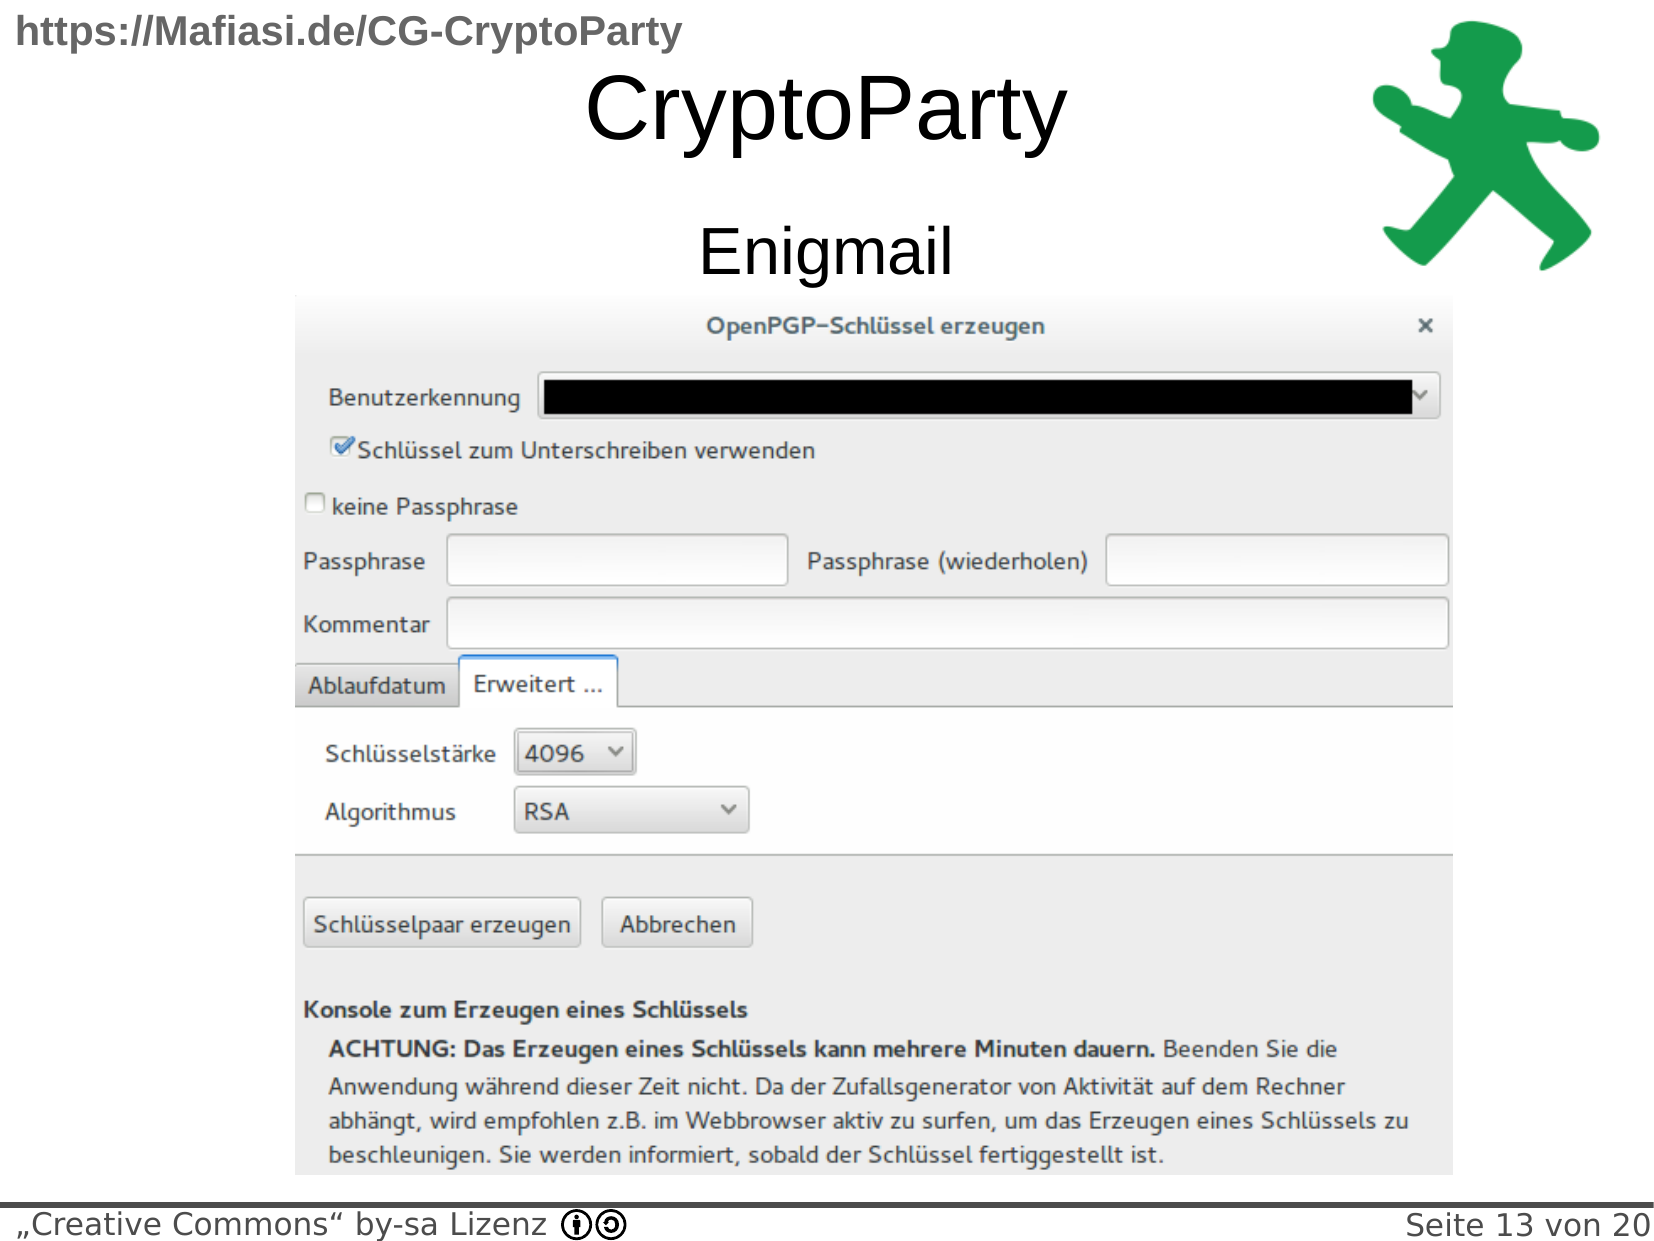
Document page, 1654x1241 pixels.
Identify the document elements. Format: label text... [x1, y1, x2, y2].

picture [295, 295, 1453, 1175]
picture [1317, 0, 1654, 313]
text_box Enigmail [37, 206, 1616, 465]
